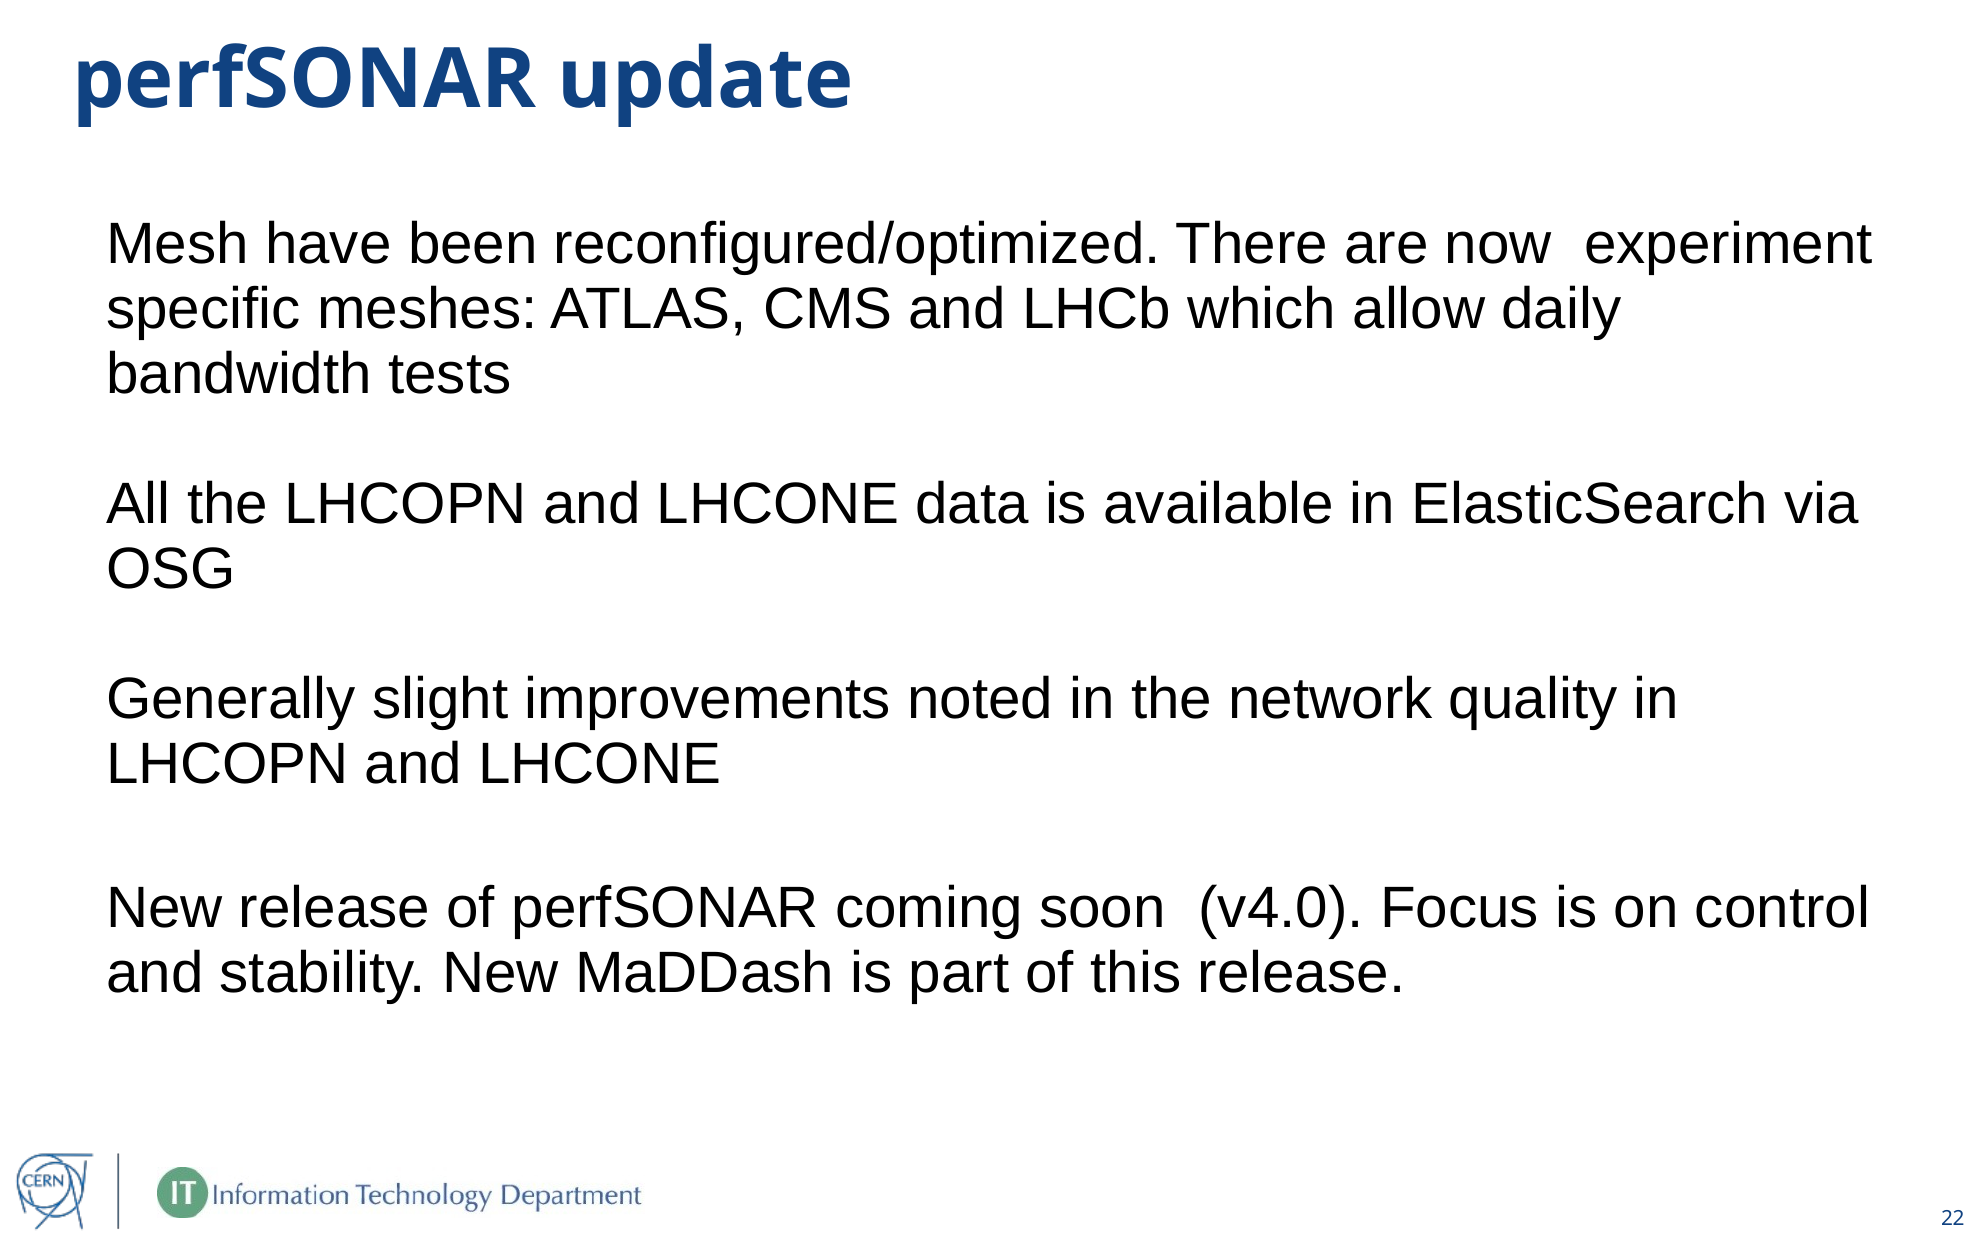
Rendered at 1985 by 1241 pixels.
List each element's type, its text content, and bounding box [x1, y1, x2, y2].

picture [19, 1188, 64, 1207]
title perfSONAR update [72, 0, 1834, 166]
picture [16, 1188, 64, 1236]
picture [38, 1207, 55, 1215]
text_box Mesh have been reconfigured/optimized. There are now experiment specific meshes: ATLAS, CMS and LHCb which allow daily bandwidth tests All the LHCOPN and LHCONE data is available in ElasticSearch via OSG Generally slight improvements noted in the network quality in LHCOPN and LHCONE New release of perfSONAR coming soon (v4.0). Focus is on control and stability. New MaDDash is part of this release. [91, 203, 1921, 1241]
picture [51, 1200, 64, 1215]
